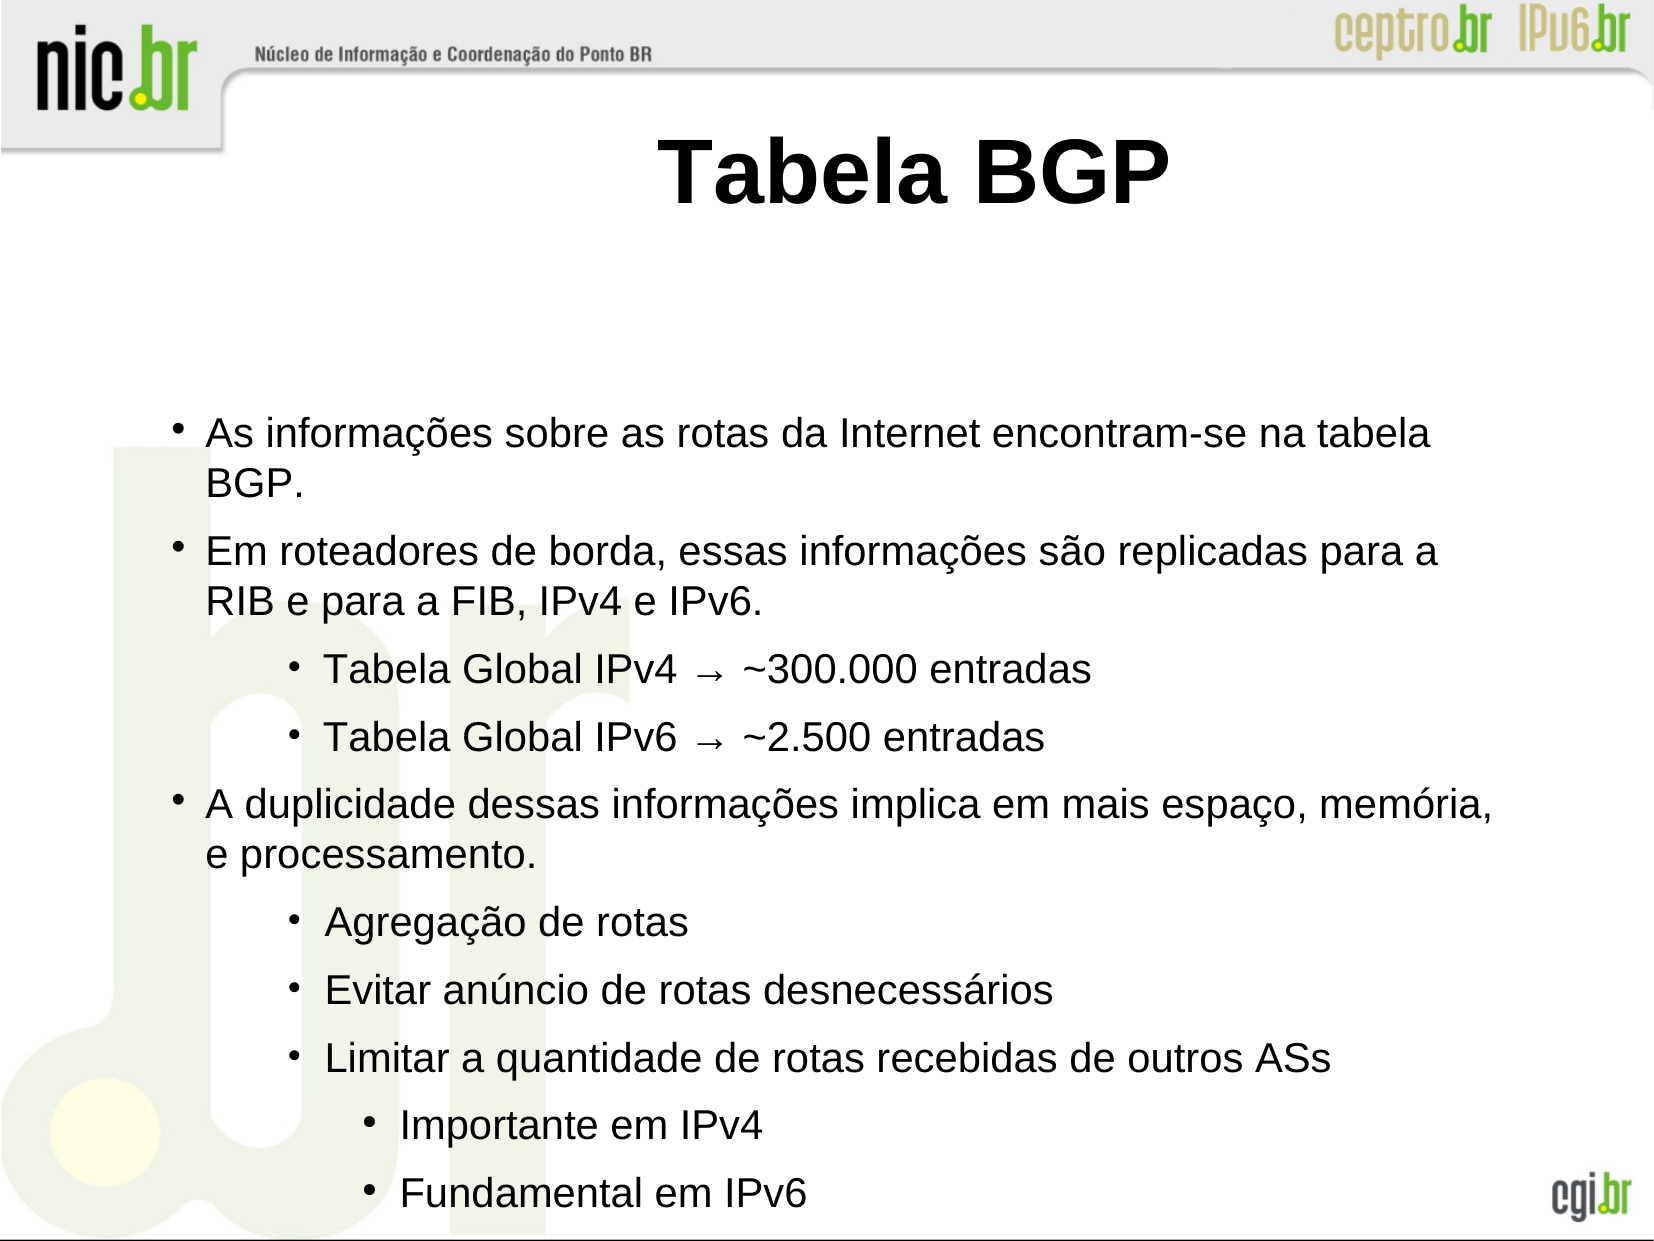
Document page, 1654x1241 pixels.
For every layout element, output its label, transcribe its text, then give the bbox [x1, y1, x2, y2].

text_box As informações sobre as rotas da Internet encontram-se na tabela BGP. Em roteadores de borda, essas informações são replicadas para a RIB e para a FIB, IPv4 e IPv6. Tabela Global IPv4 → ~300.000 entradas Tabela Global IPv6 → ~2.500 entradas A duplicidade dessas informações implica em mais espaço, memória, e processamento. Agregação de rotas Evitar anúncio de rotas desnecessários Limitar a quantidade de rotas recebidas de outros ASs Importante em IPv4 Fundamental em IPv6 [122, 395, 1532, 537]
picture [0, 0, 1654, 1241]
text_box Tabela BGP [177, 97, 1654, 216]
